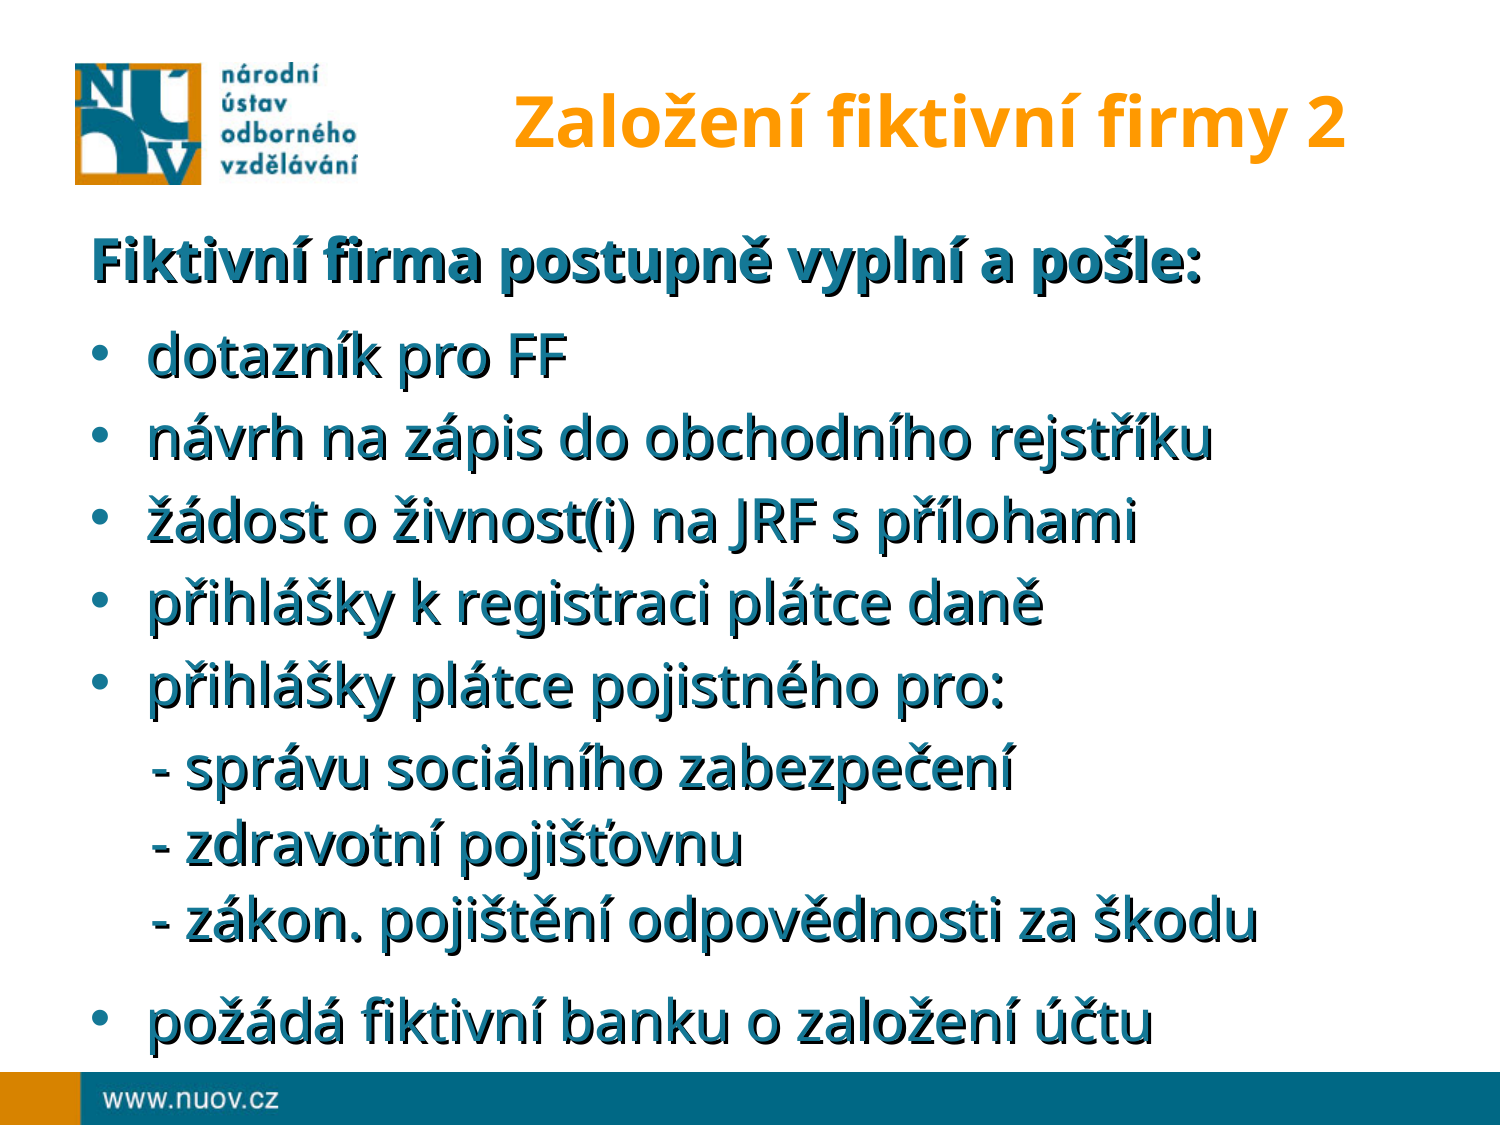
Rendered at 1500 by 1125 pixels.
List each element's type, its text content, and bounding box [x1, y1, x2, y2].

title Založení fiktivní firmy 2 [362, 24, 1500, 213]
text_box [0, 1072, 1500, 1125]
text_box Fiktivní firma postupně vyplní a pošle: dotazník pro FF návrh na zápis do obchodního rejstříku žádost o živnost(i) na JRF s přílohami přihlášky k registraci plátce daně přihlášky plátce pojistného pro: - správu sociálního zabezpečení - zdravotní pojišťovnu - zákon. pojištění odpovědnosti za škodu požádá fiktivní banku o založení účtu [74, 214, 1475, 1061]
text_box [75, 62, 358, 185]
